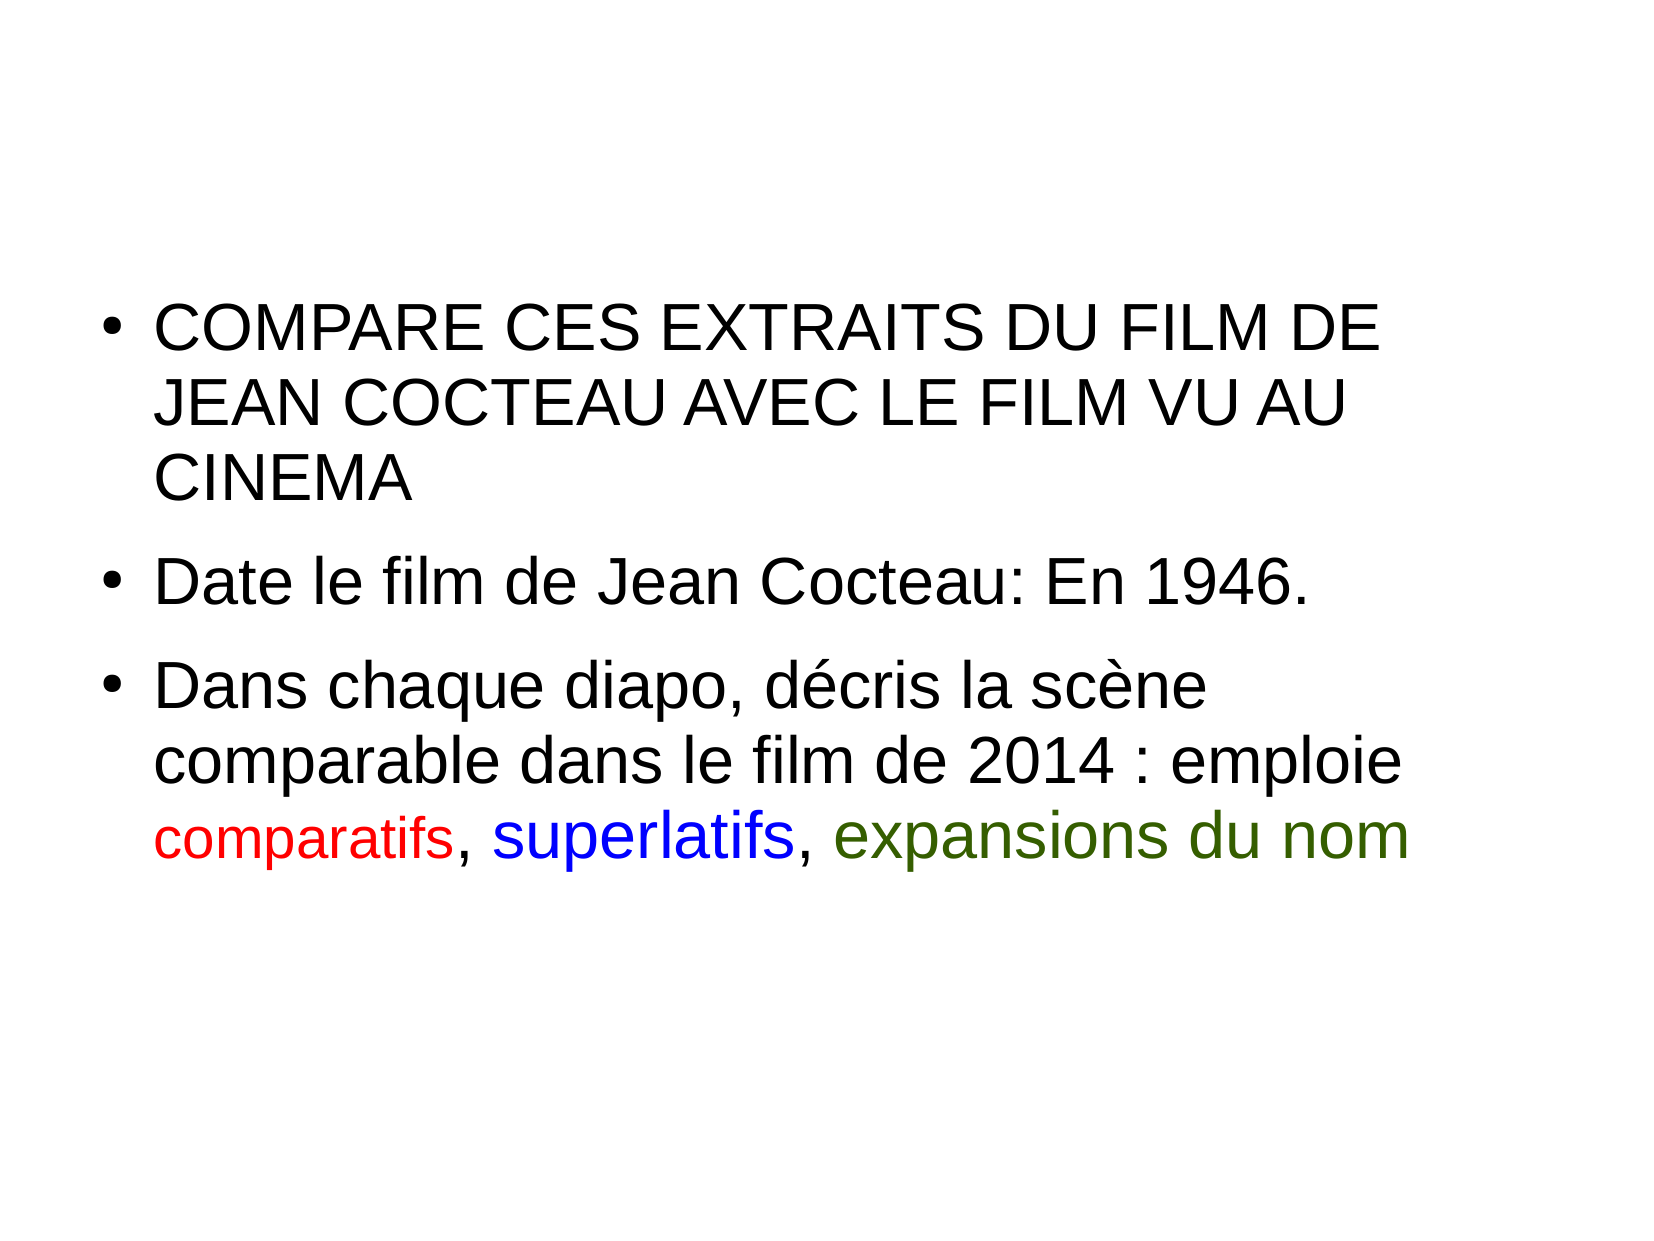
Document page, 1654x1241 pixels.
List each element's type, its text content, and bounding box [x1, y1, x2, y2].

list COMPARE CES EXTRAITS DU FILM DE JEAN COCTEAU AVEC LE FILM VU AU CINEMA Date le film de Jean Cocteau: En 1946. Dans chaque diapo, décris la scène comparable dans le film de 2014 : emploie comparatifs, superlatifs, expansions du nom [82, 290, 1538, 1010]
